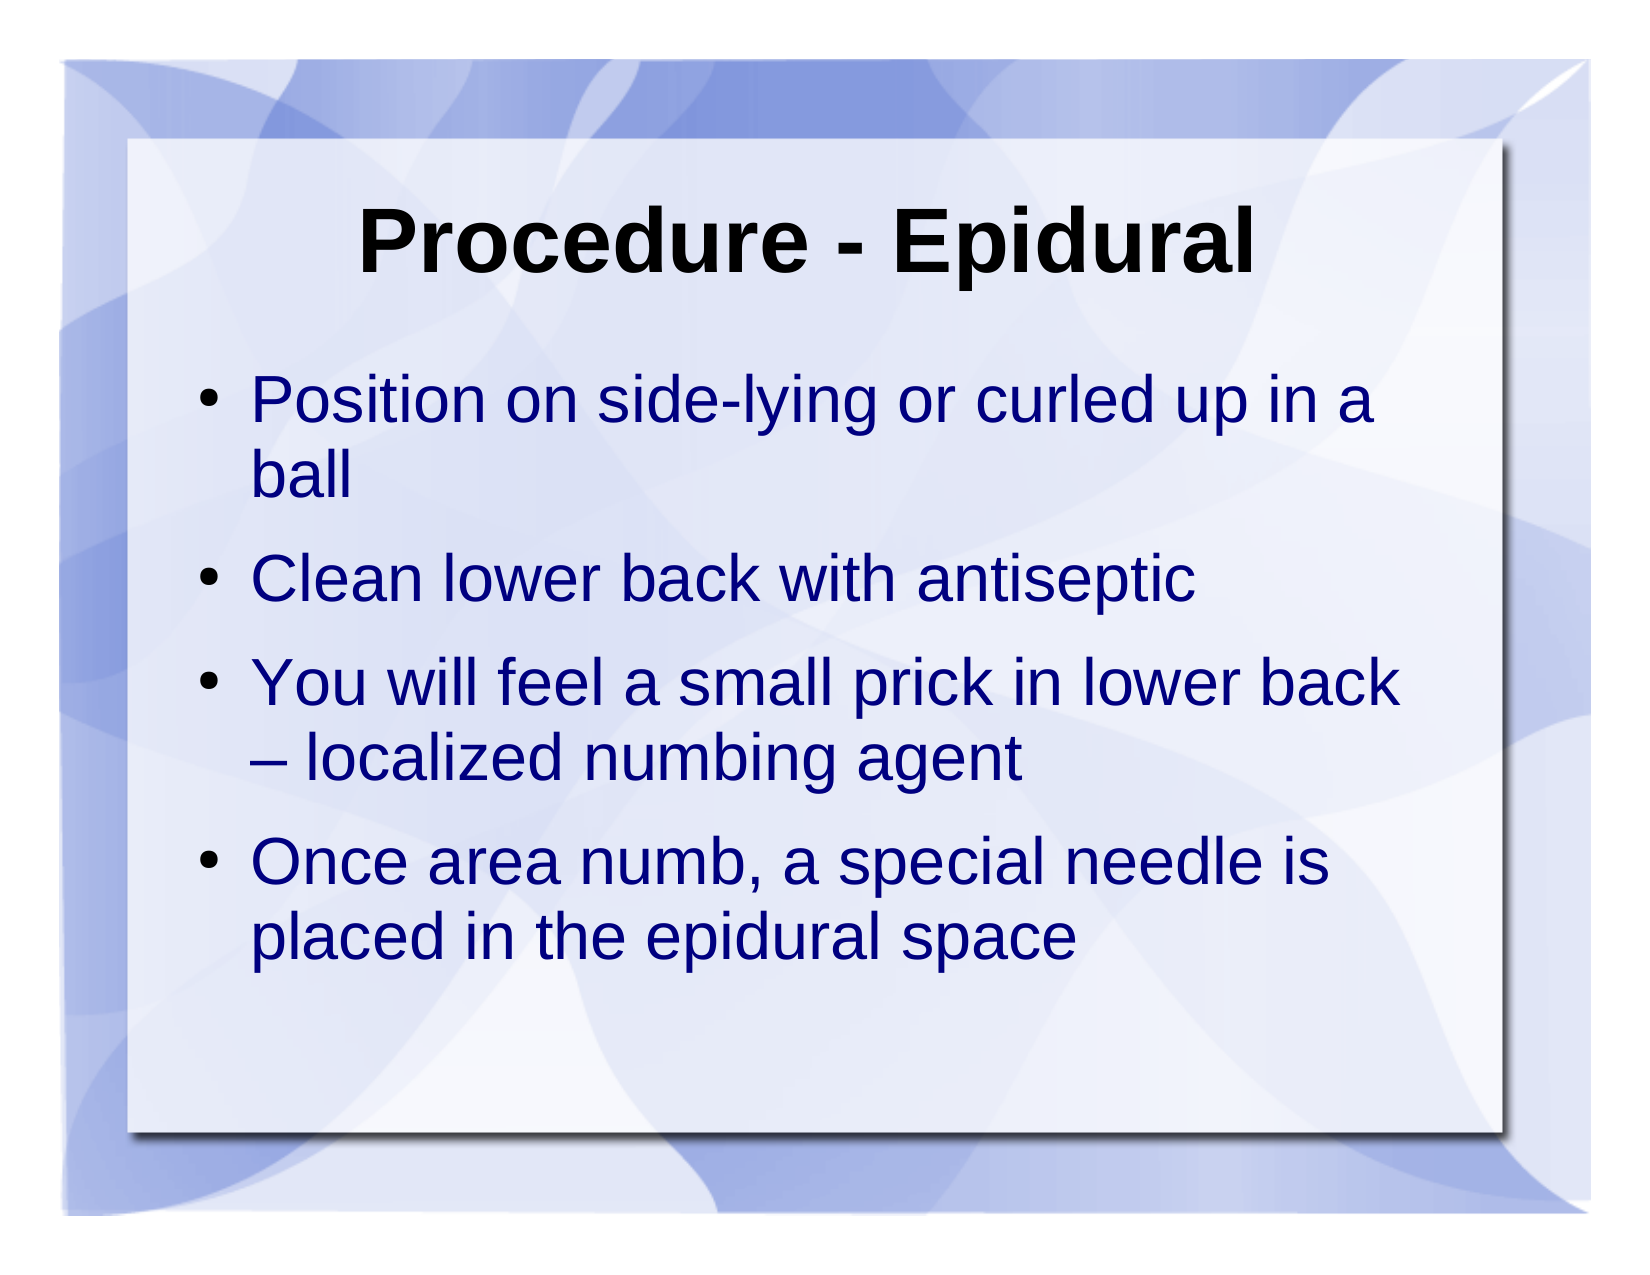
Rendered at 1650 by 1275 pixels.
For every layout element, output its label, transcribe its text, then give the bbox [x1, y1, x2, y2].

list Position on side-lying or curled up in a ball Clean lower back with antiseptic You will feel a small prick in lower back – localized numbing agent Once area numb, a special needle is placed in the epidural space [179, 362, 1438, 974]
title Procedure - Epidural [135, 151, 1482, 330]
picture [59, 59, 1591, 1216]
